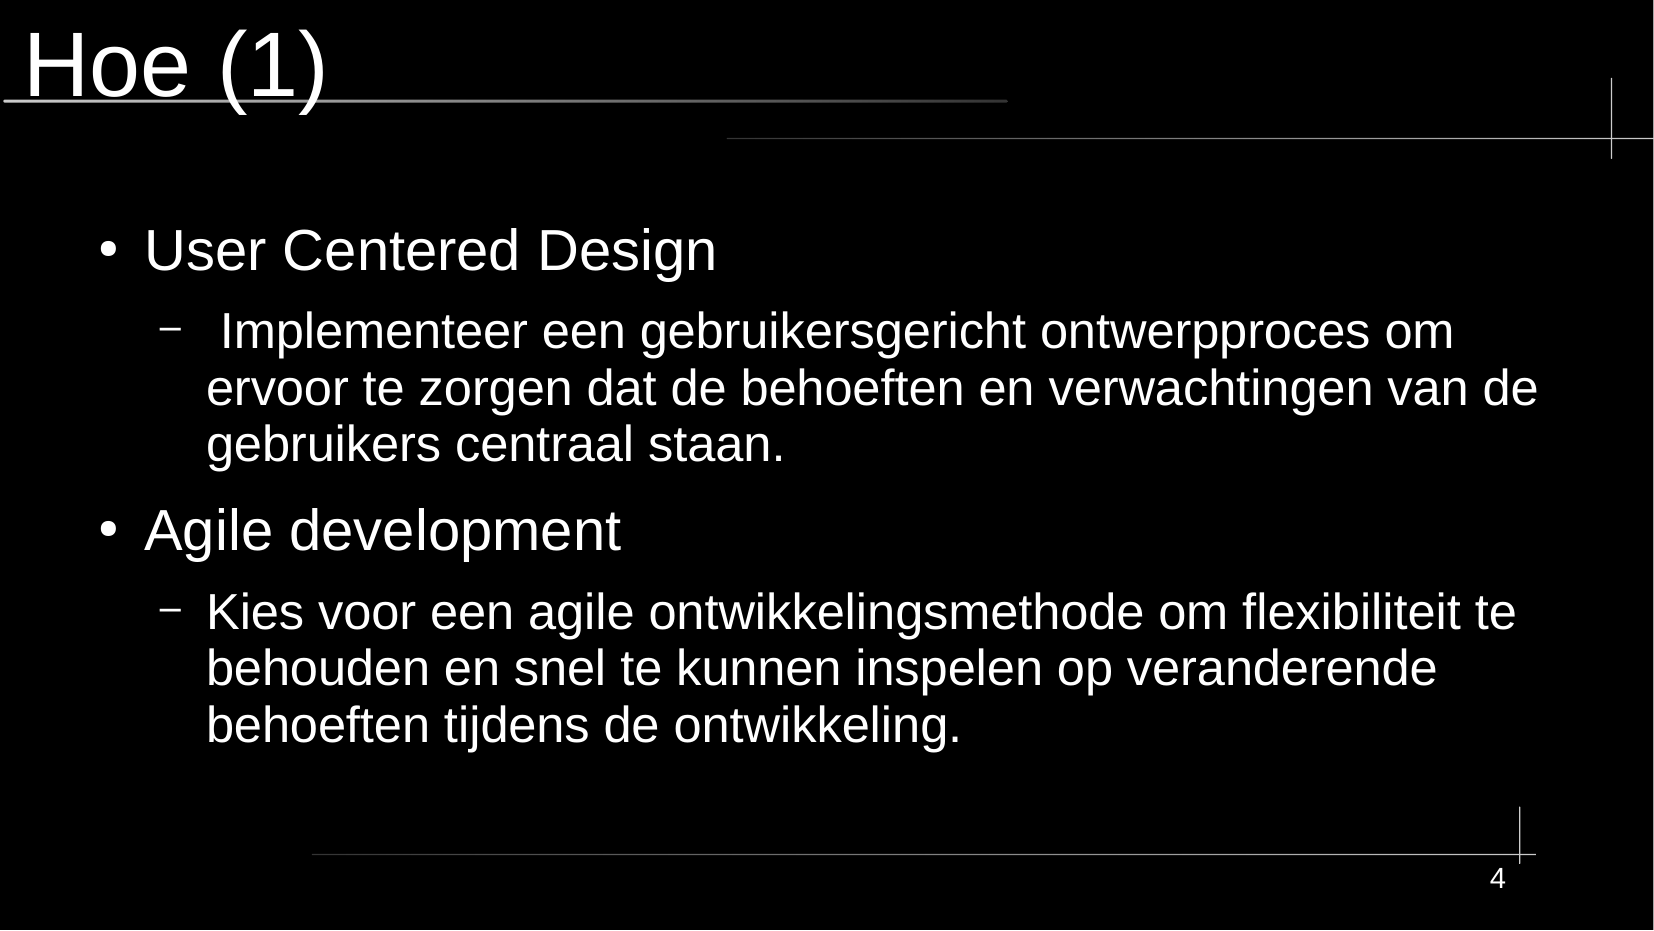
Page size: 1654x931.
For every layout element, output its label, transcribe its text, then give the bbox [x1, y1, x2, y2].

title Hoe (1) [23, 11, 1589, 119]
list User Centered Design Implementeer een gebruikersgericht ontwerpproces om ervoor te zorgen dat de behoeften en verwachtingen van de gebruikers centraal staan. Agile development Kies voor een agile ontwikkelingsmethode om flexibiliteit te behouden en snel te kunnen inspelen op veranderende behoeften tijdens de ontwikkeling. [82, 217, 1571, 758]
